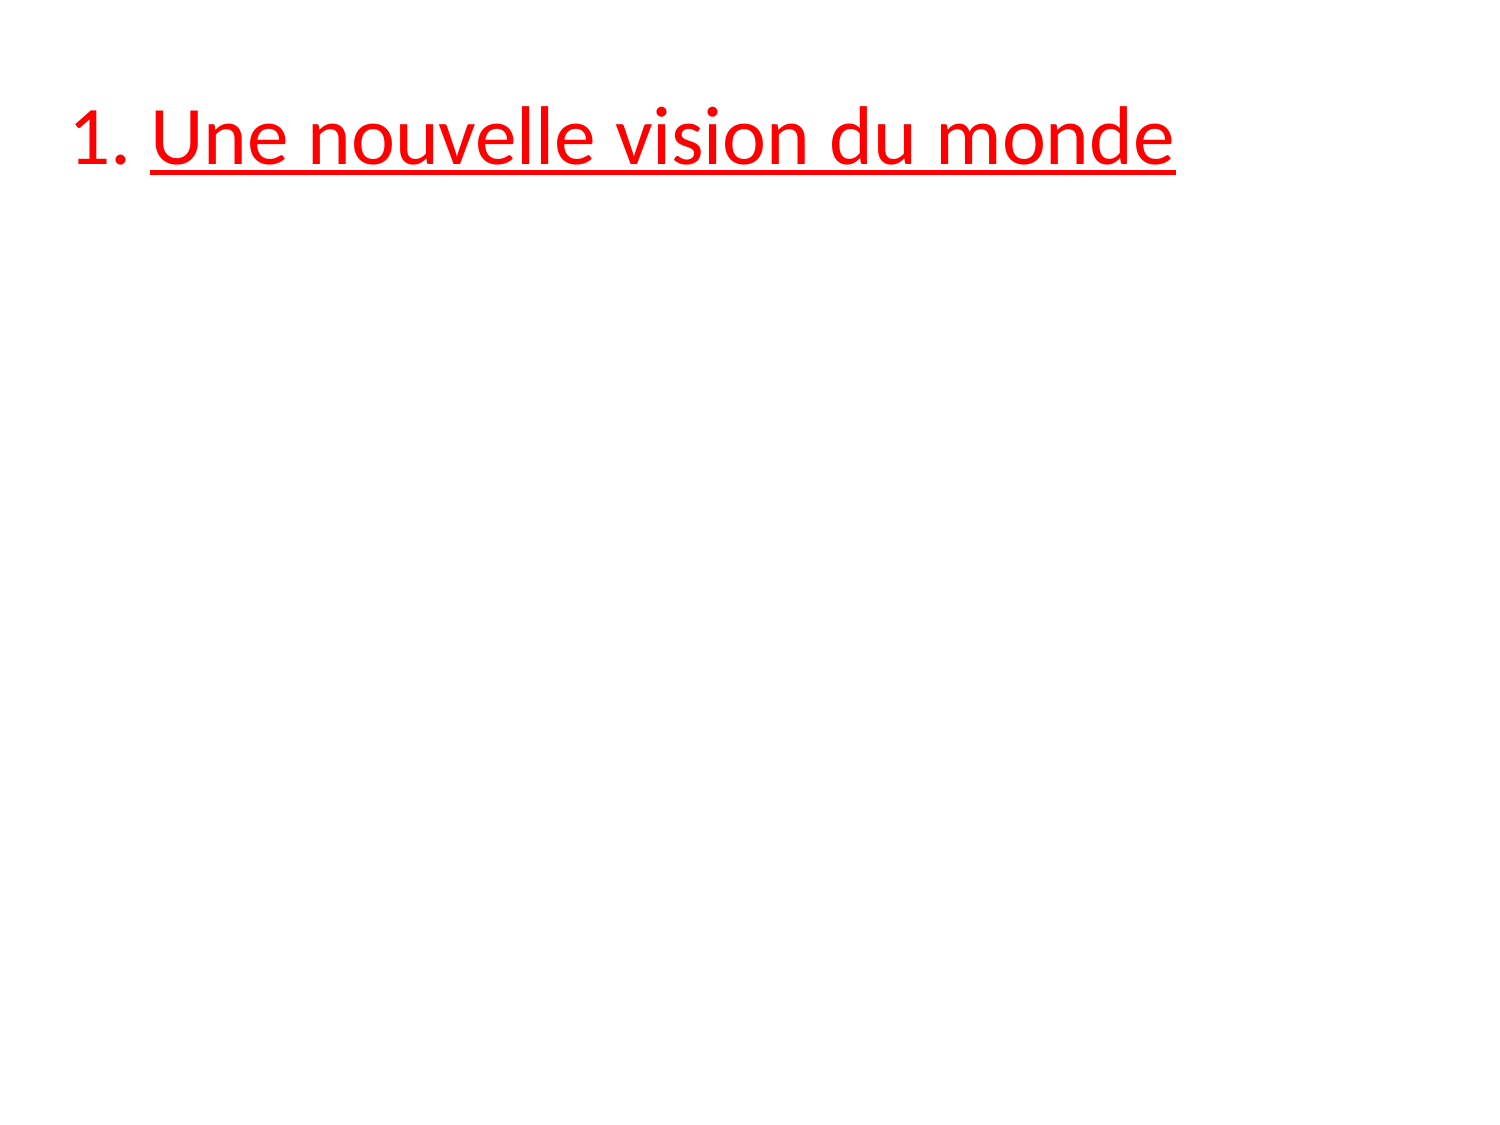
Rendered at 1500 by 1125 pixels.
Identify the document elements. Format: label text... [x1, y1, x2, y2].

text_box 1. Une nouvelle vision du monde [53, 66, 1294, 189]
